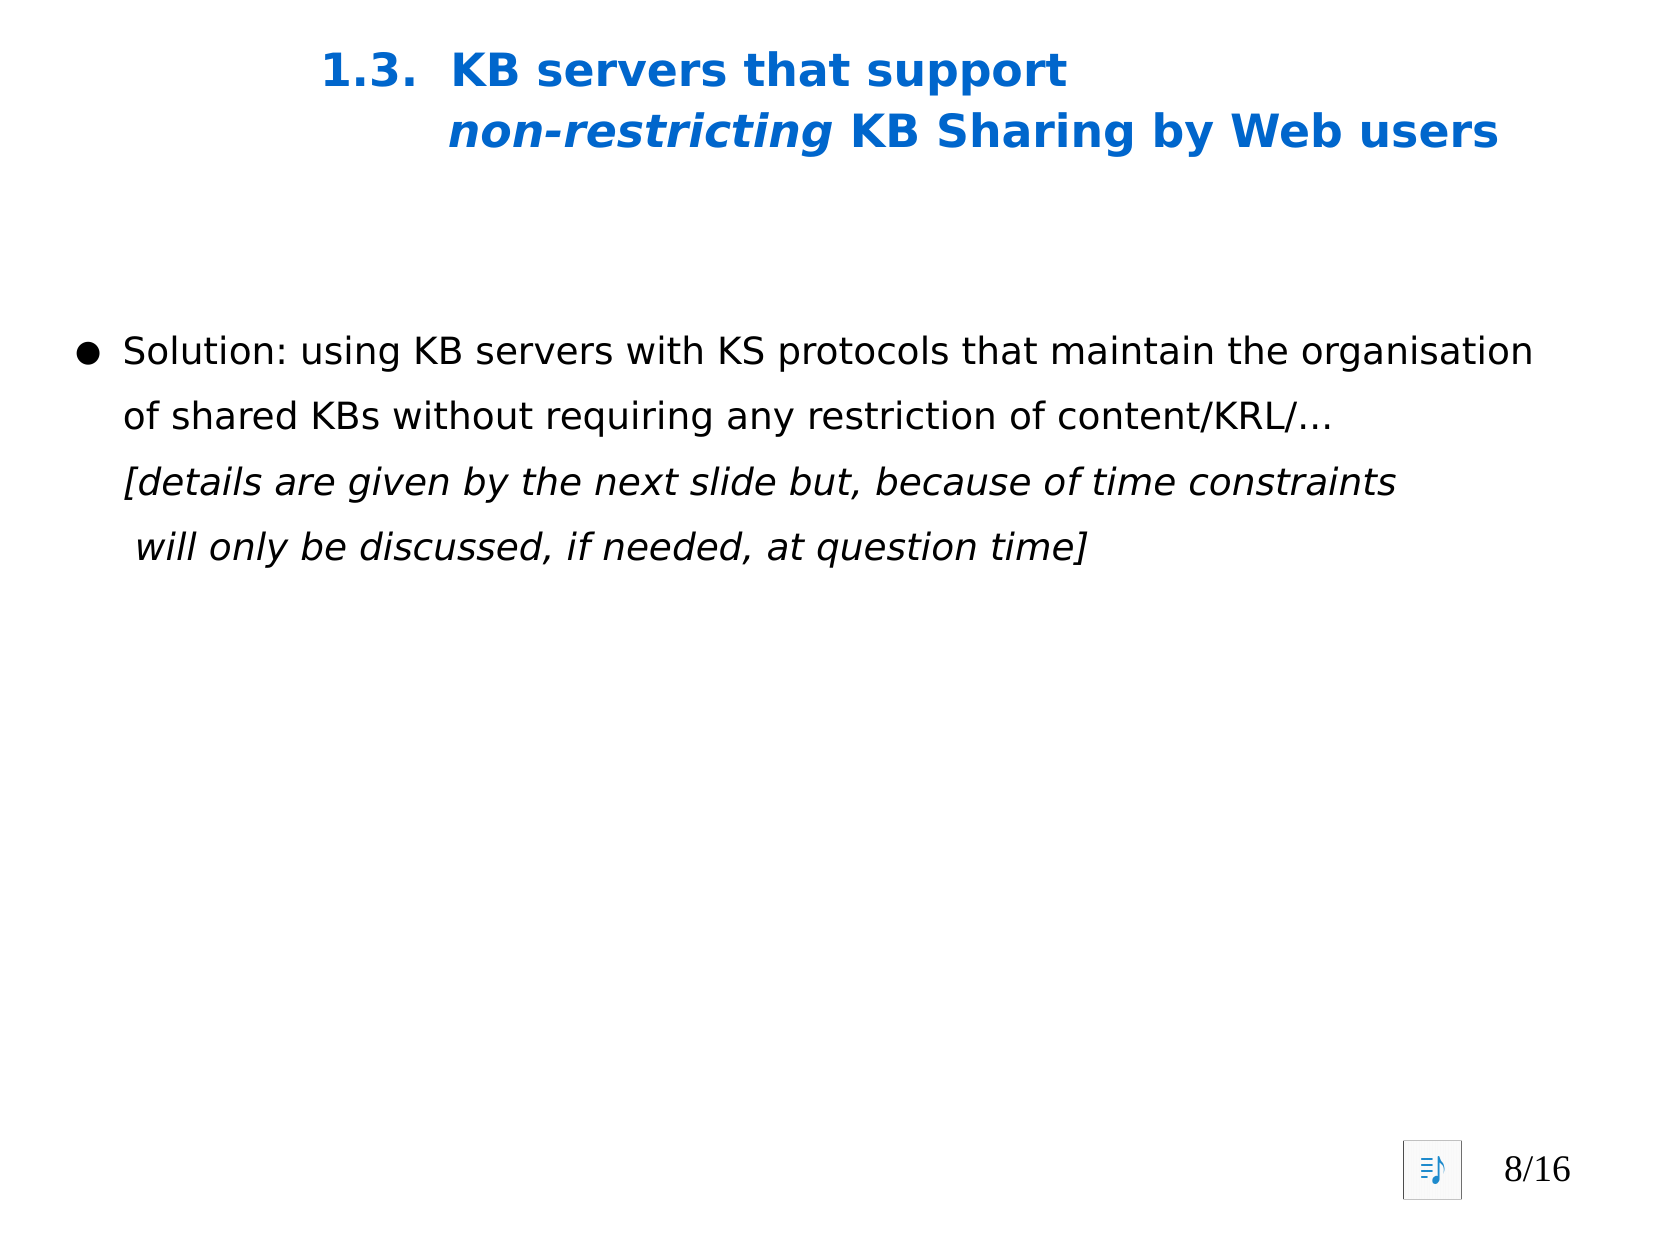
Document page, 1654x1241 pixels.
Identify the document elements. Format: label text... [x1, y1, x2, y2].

title 1.3. KB servers that support non-restricting KB Sharing by Web users [0, 4, 1651, 189]
text_box [1402, 1140, 1463, 1201]
text_box [75, 54, 1571, 188]
subtitle ● Solution: using KB servers with KS protocols that maintain the organisation of shared KBs without requiring any restriction of content/KRL/... [details are given by the next slide but, because of time constraints will only be discussed, if needed, at question time] [75, 224, 1613, 676]
